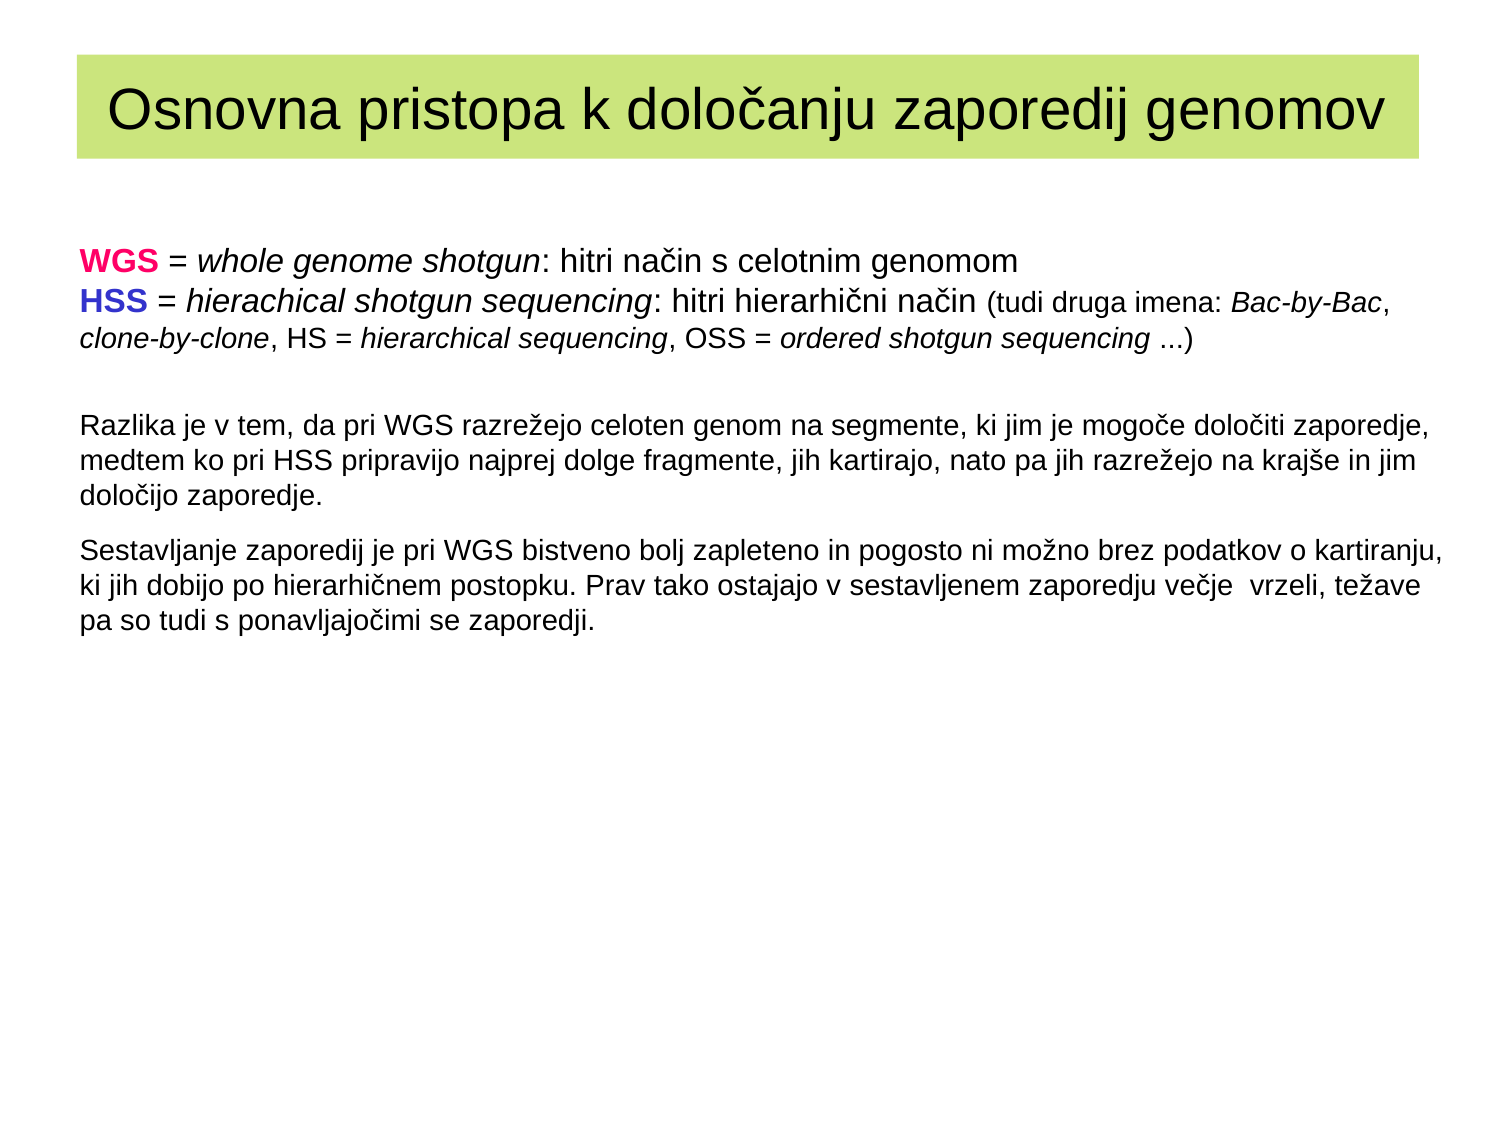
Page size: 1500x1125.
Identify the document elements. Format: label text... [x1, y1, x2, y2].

text_box WGS = whole genome shotgun: hitri način s celotnim genomom HSS = hierachical shotgun sequencing: hitri hierarhični način (tudi druga imena: Bac-by-Bac, clone-by-clone, HS = hierarchical sequencing, OSS = ordered shotgun sequencing ...) Razlika je v tem, da pri WGS razrežejo celoten genom na segmente, ki jim je mogoče določiti zaporedje, medtem ko pri HSS pripravijo najprej dolge fragmente, jih kartirajo, nato pa jih razrežejo na krajše in jim določijo zaporedje. Sestavljanje zaporedij je pri WGS bistveno bolj zapleteno in pogosto ni možno brez podatkov o kartiranju, ki jih dobijo po hierarhičnem postopku. Prav tako ostajajo v sestavljenem zaporedju večje vrzeli, težave pa so tudi s ponavljajočimi se zaporedji. [64, 231, 1465, 679]
text_box Osnovna pristopa k določanju zaporedij genomov [76, 54, 1419, 159]
